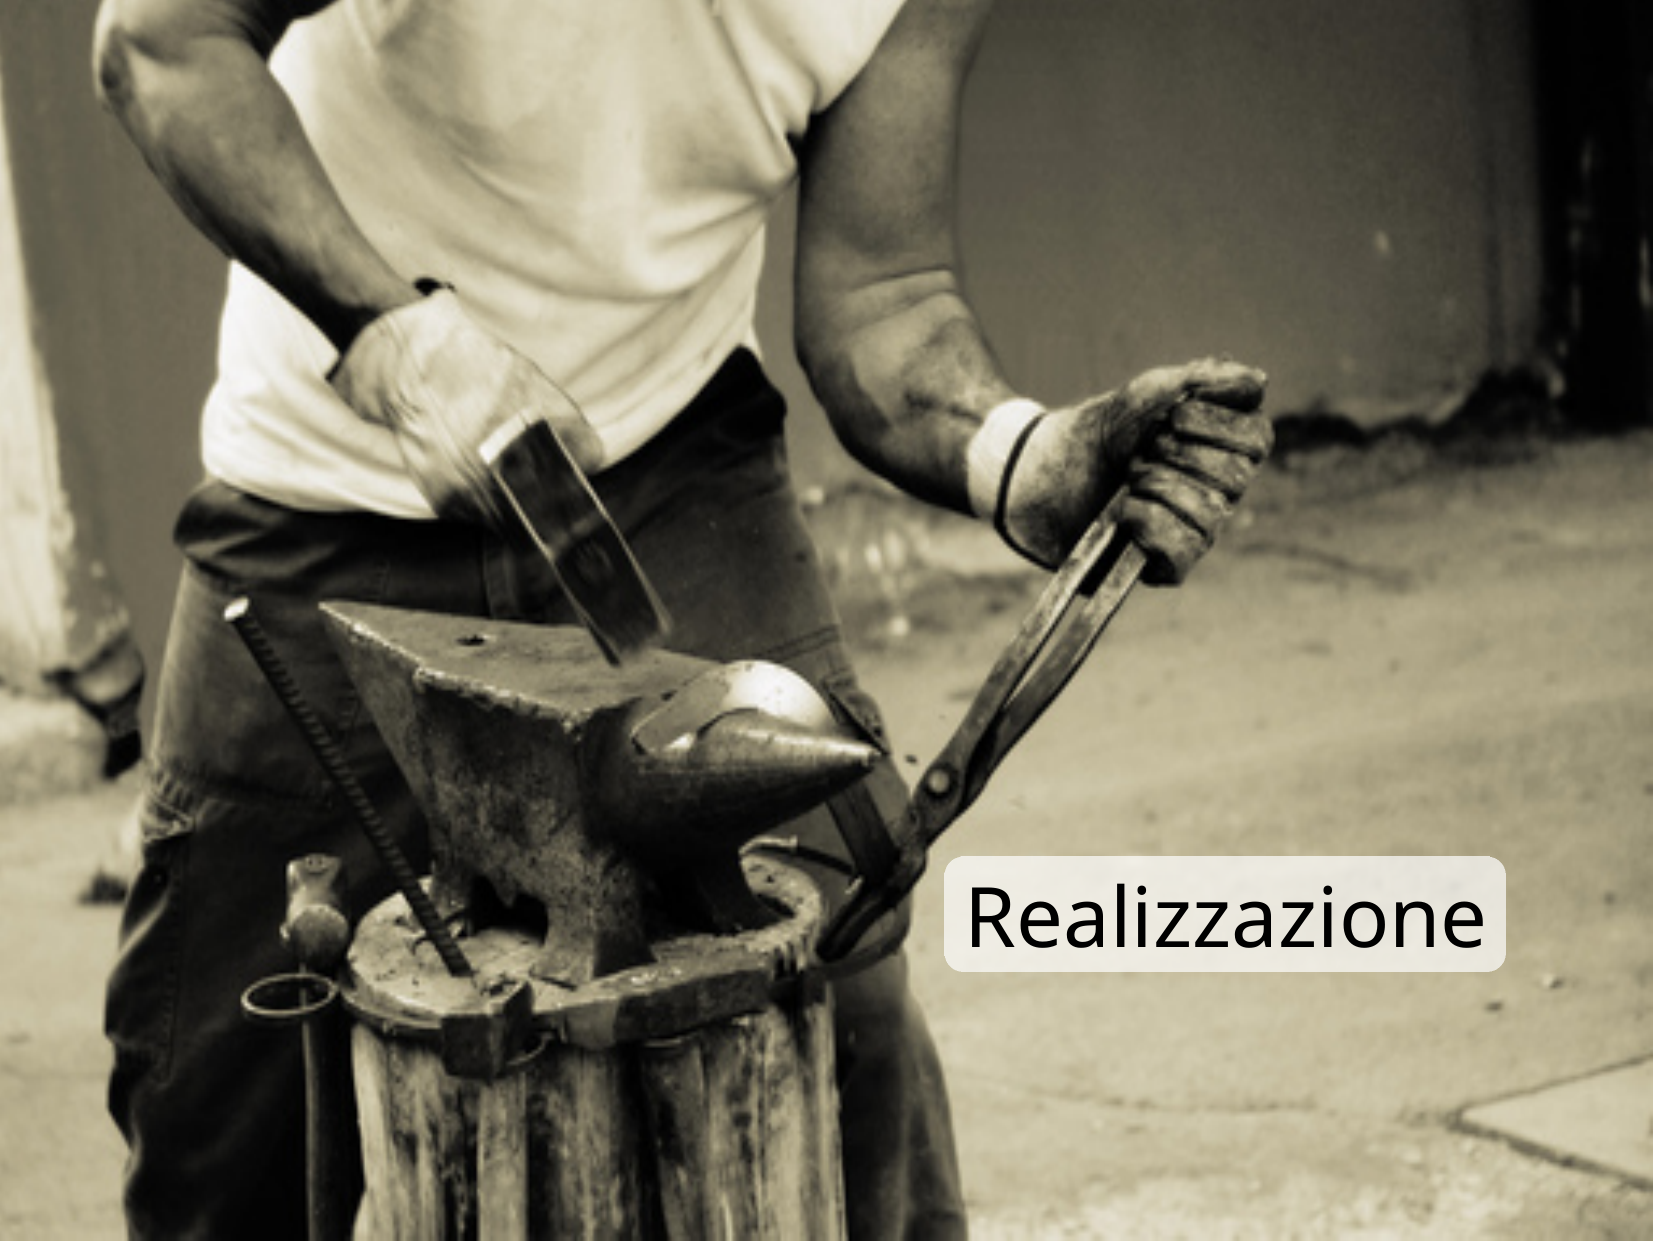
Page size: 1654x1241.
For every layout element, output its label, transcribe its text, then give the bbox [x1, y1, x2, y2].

text_box Realizzazione [944, 856, 1506, 972]
picture [0, 0, 1653, 1241]
